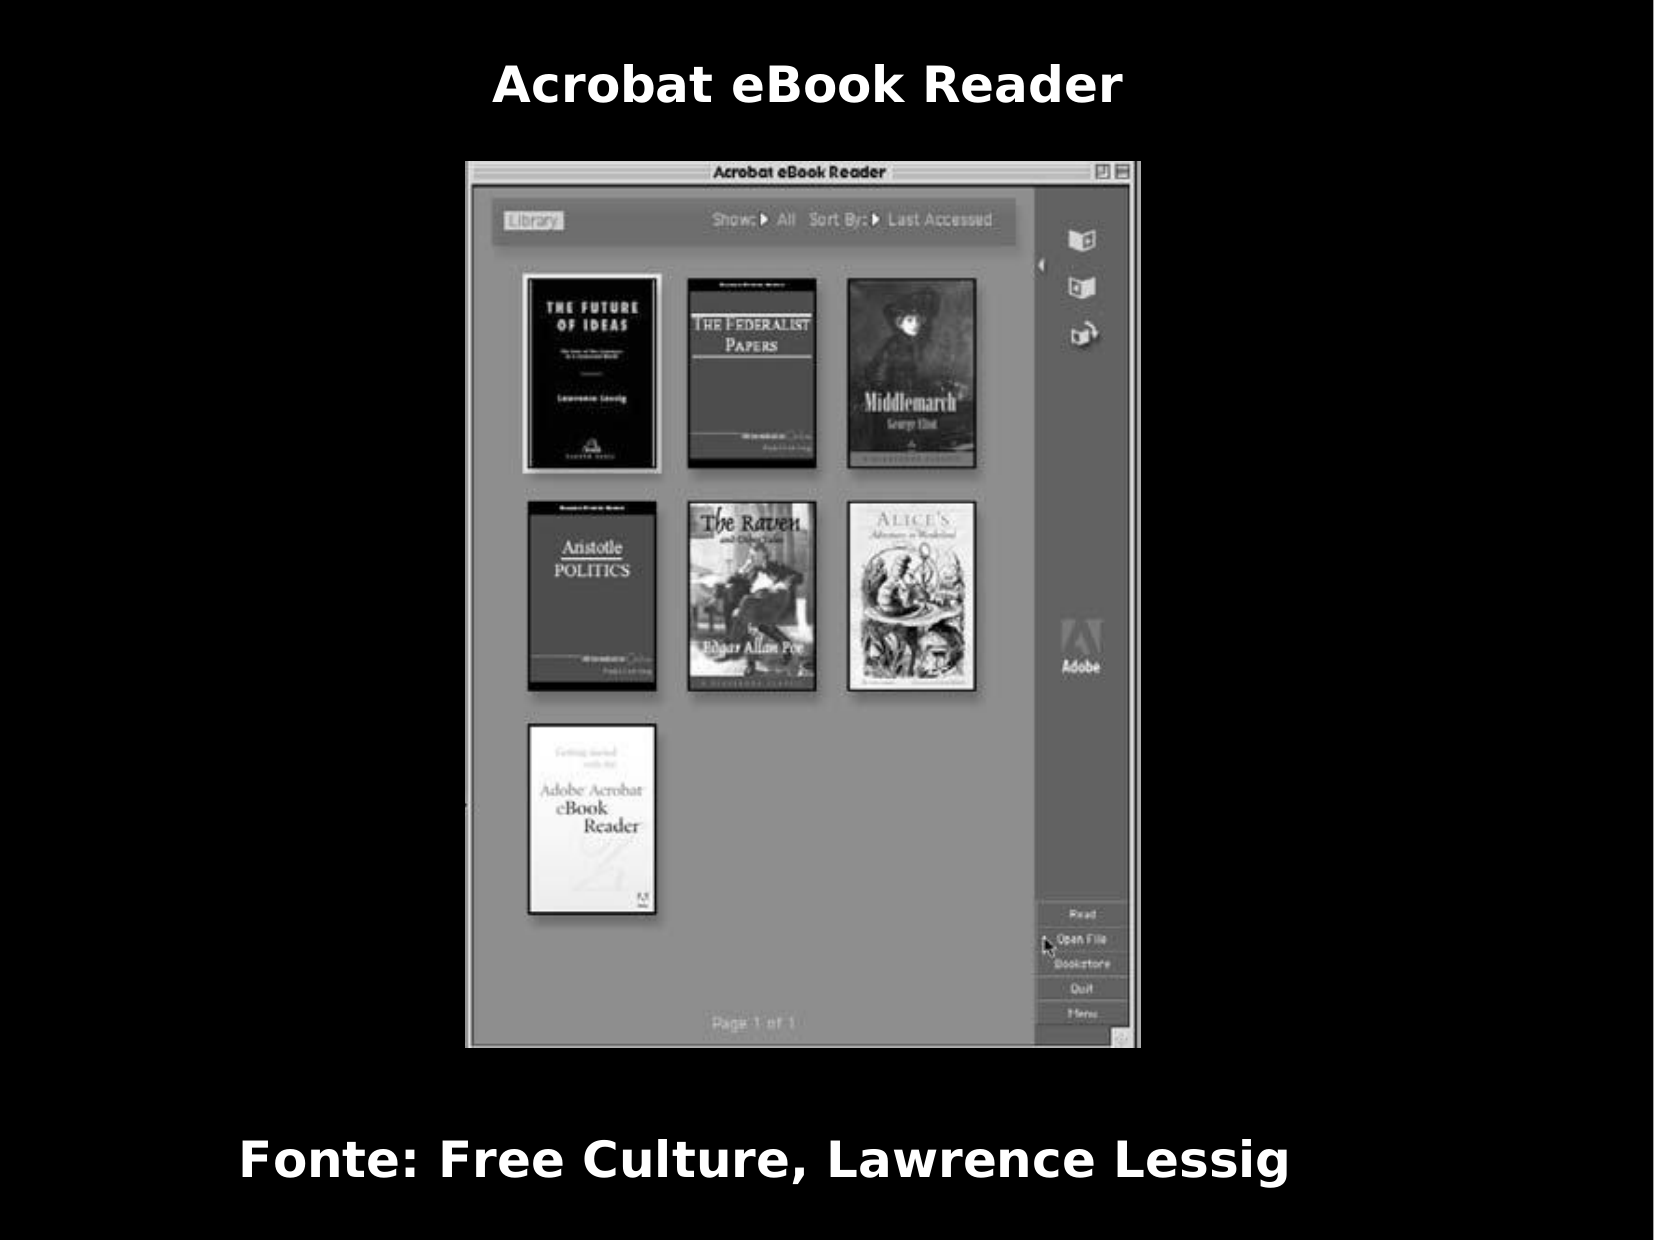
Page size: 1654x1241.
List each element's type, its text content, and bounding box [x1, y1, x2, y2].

text_box Fonte: Free Culture, Lawrence Lessig [238, 1131, 1296, 1191]
text_box Acrobat eBook Reader [492, 56, 1126, 116]
picture [465, 161, 1141, 1048]
